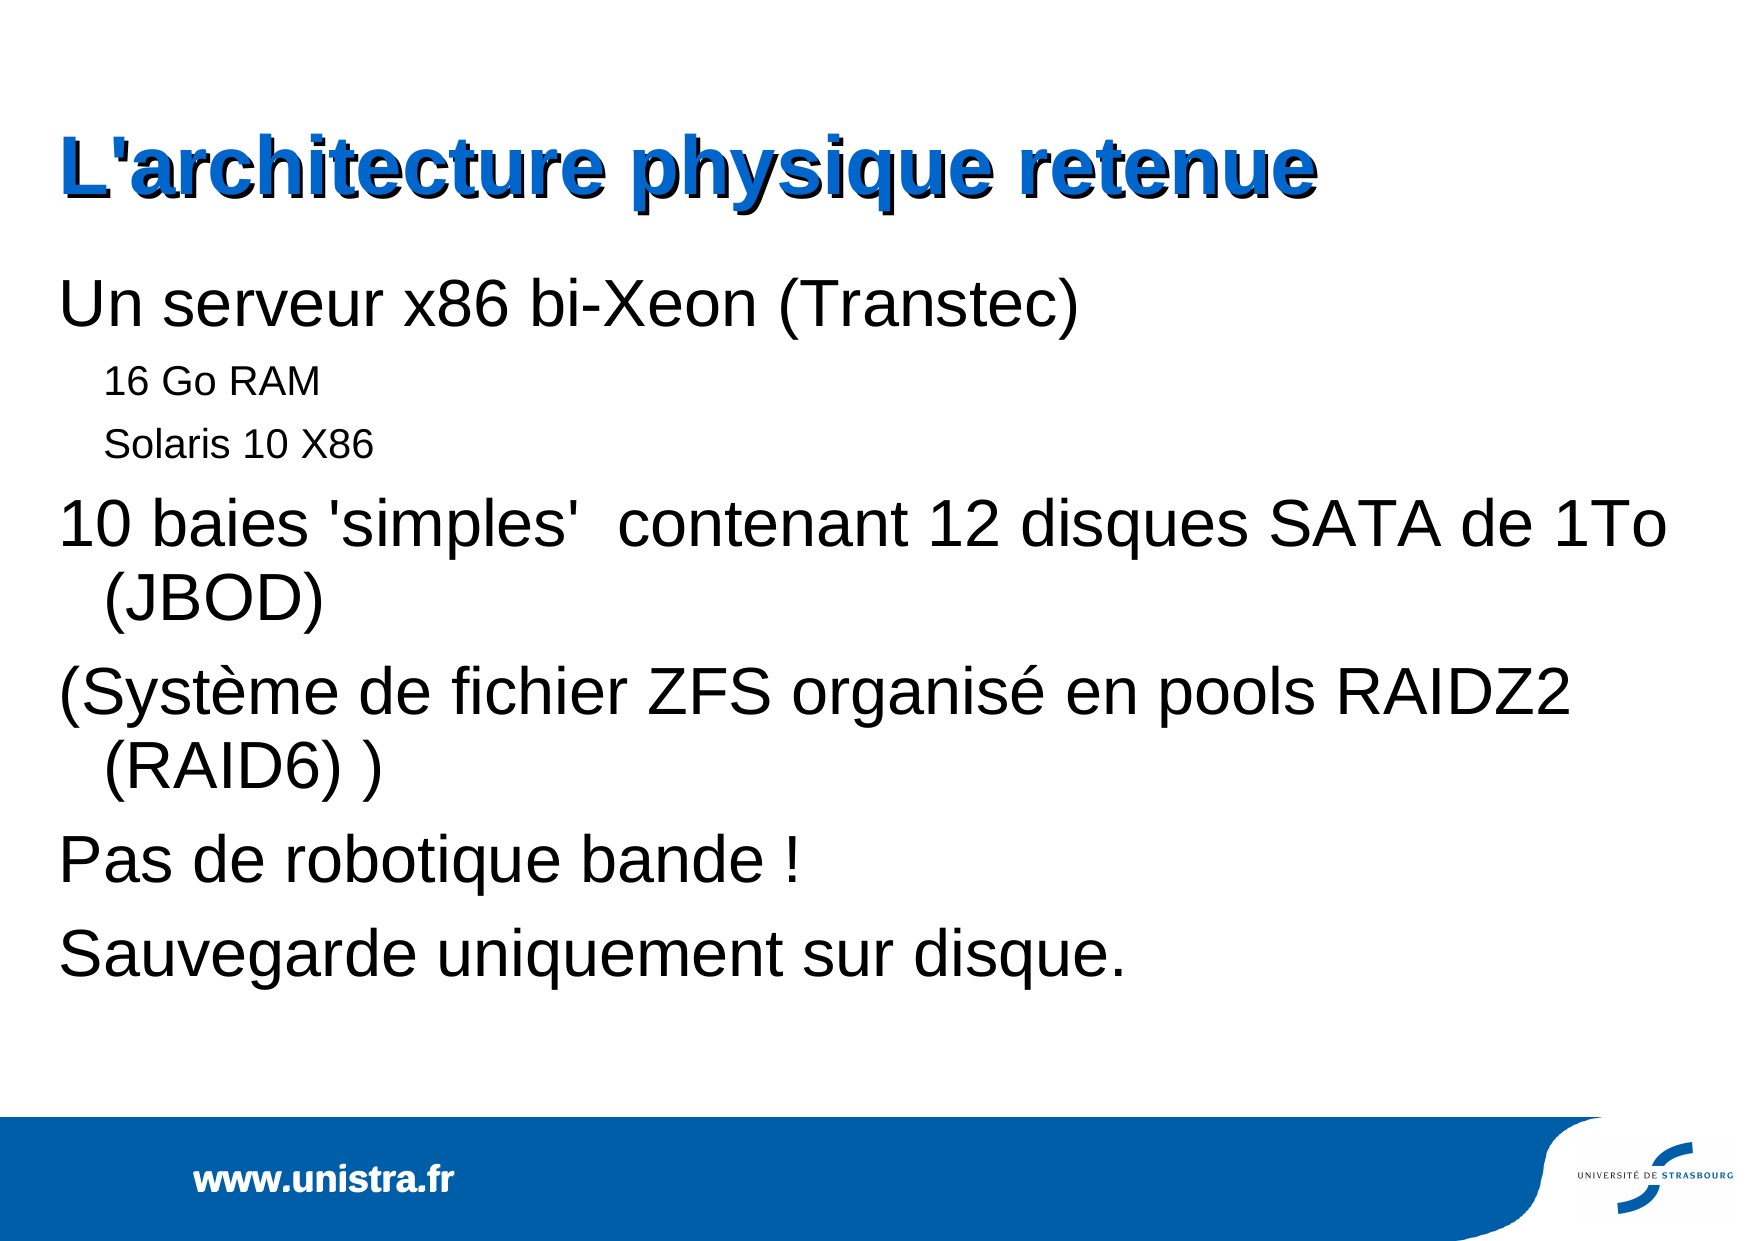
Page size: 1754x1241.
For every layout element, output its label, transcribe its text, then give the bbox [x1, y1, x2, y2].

picture [0, 1115, 1737, 1241]
title L'architecture physique retenue [58, 39, 1683, 293]
list Un serveur x86 bi-Xeon (Transtec) 16 Go RAM Solaris 10 X86 10 baies 'simples' contenant 12 disques SATA de 1To (JBOD) (Système de fichier ZFS organisé en pools RAIDZ2 (RAID6) ) Pas de robotique bande ! Sauvegarde uniquement sur disque. [59, 265, 1684, 1085]
